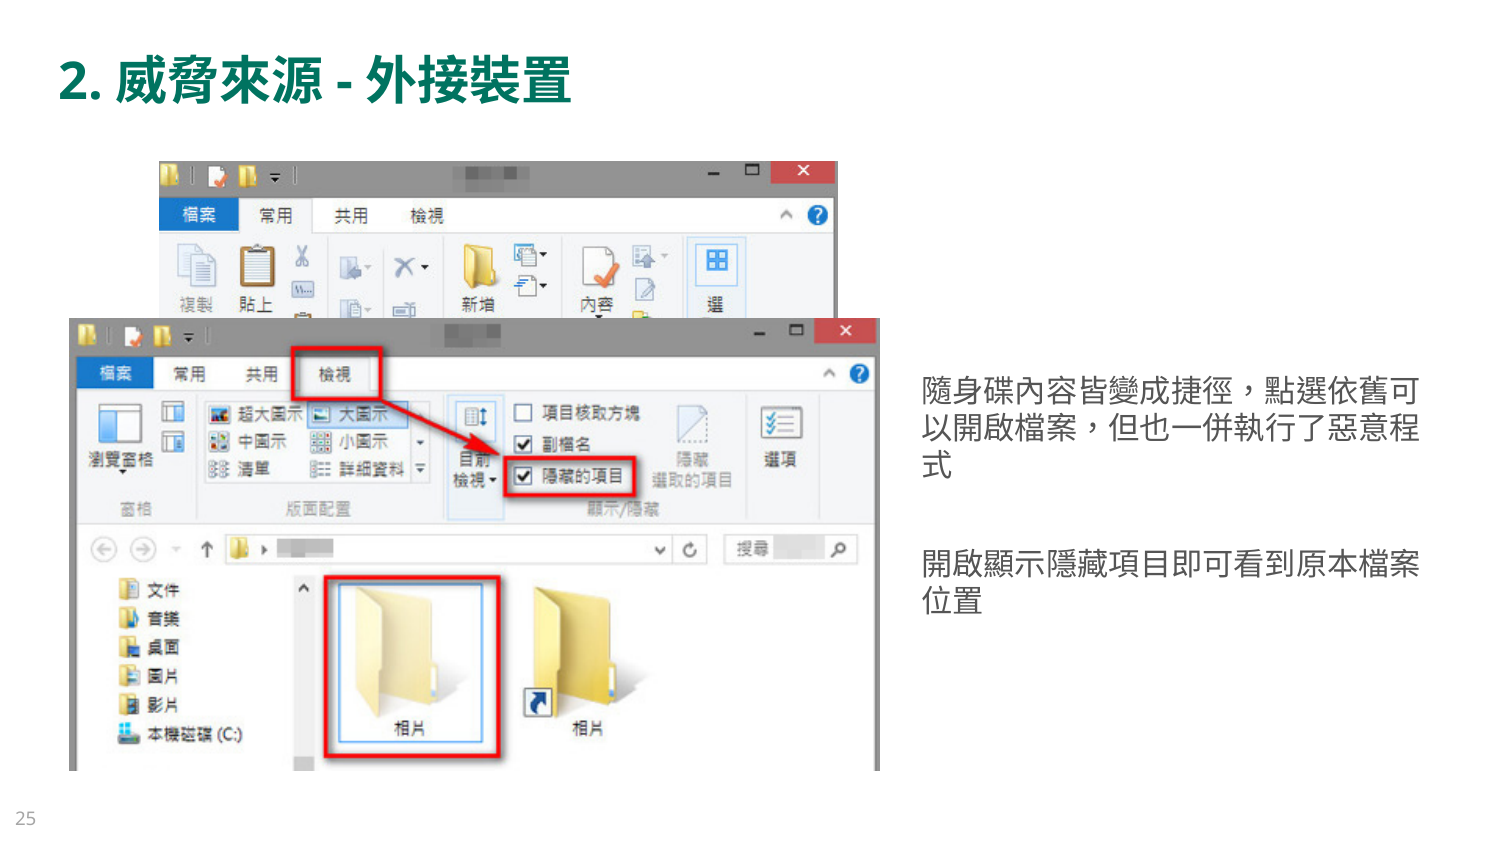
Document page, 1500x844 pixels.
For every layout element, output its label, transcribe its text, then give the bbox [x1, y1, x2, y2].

text_box 隨身碟內容皆變成捷徑，點選依舊可以開啟檔案，但也一併執行了惡意程式 [921, 370, 1424, 485]
picture [69, 161, 880, 771]
slide_number 25 [15, 806, 61, 831]
title 2.威脅來源-外接裝置 [58, 48, 1442, 162]
text_box 開啟顯示隱藏項目即可看到原本檔案位置 [921, 544, 1424, 621]
